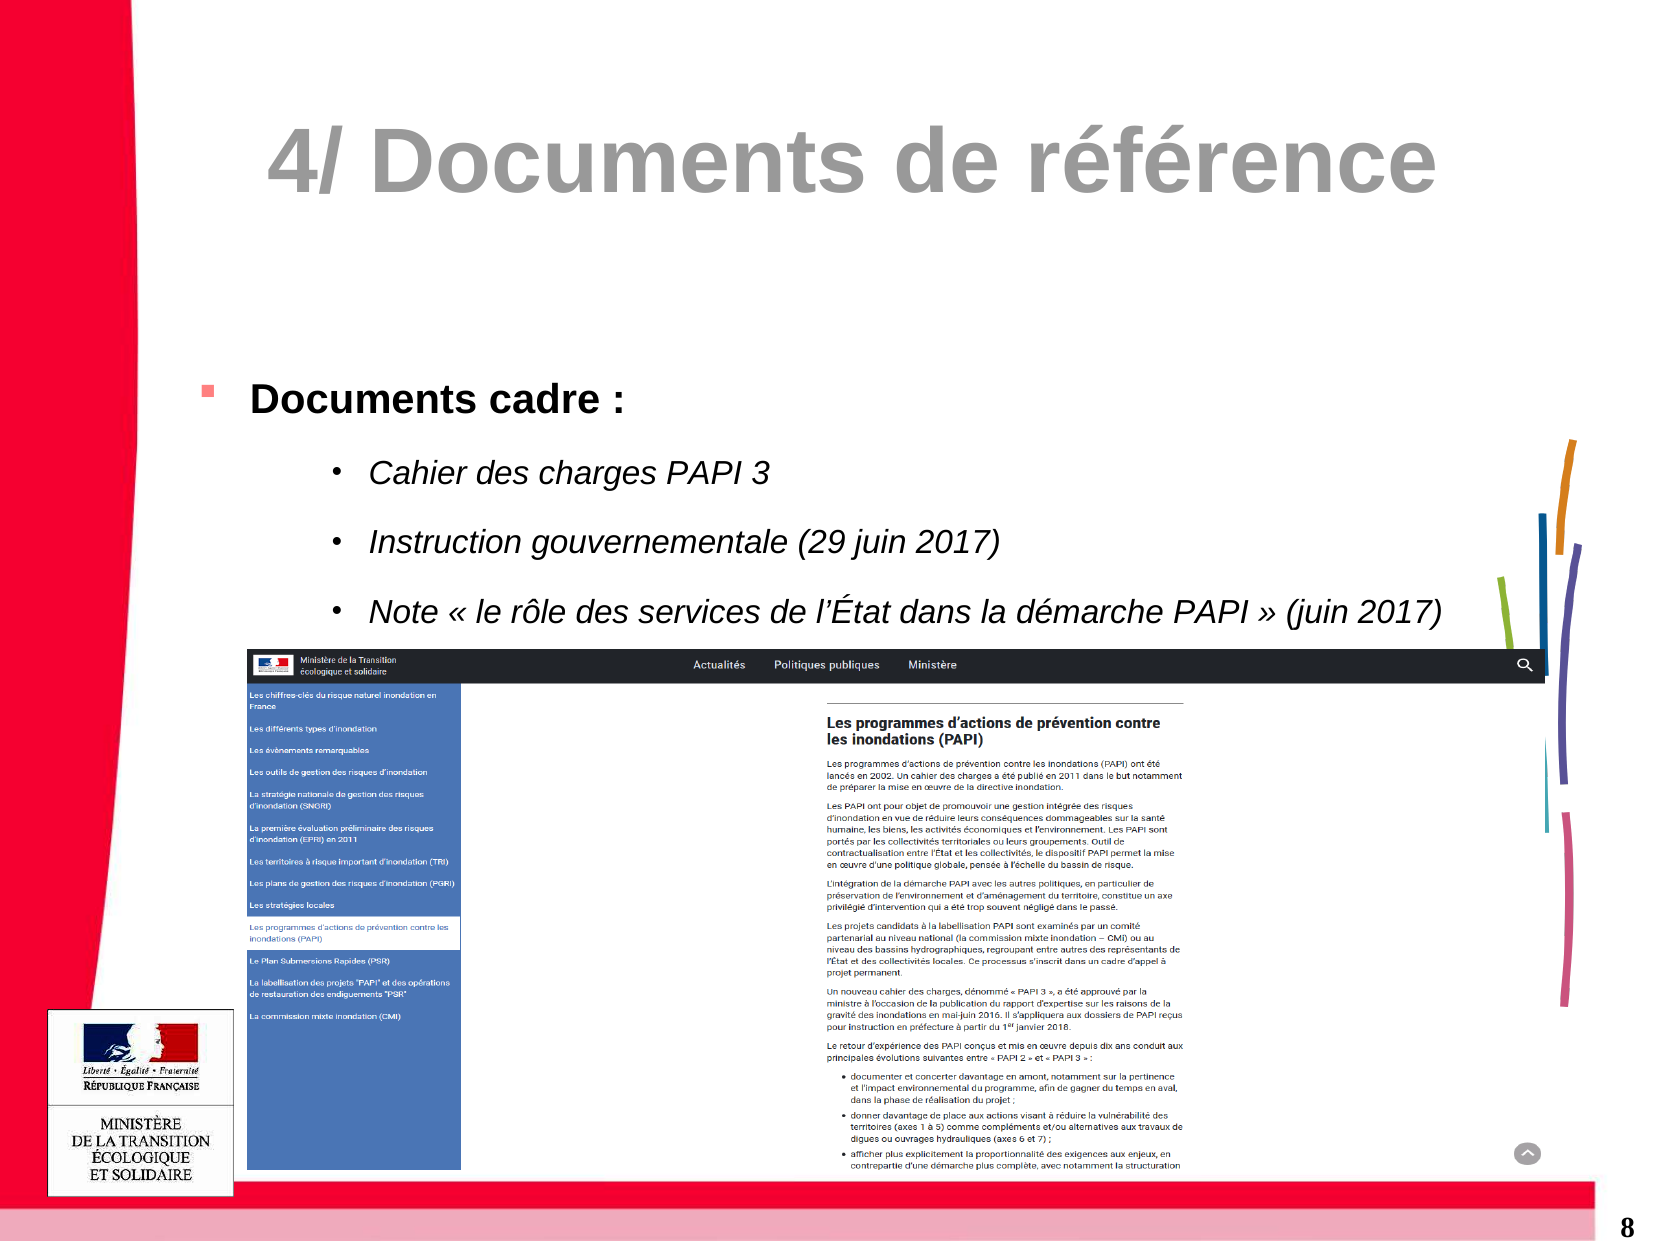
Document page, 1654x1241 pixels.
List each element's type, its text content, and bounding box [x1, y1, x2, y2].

picture [0, 0, 1654, 1241]
text_box <numéro> [1482, 1208, 1636, 1240]
text_box Documents cadre : Cahier des charges PAPI 3 Instruction gouvernementale (29 juin 2017) Note « le rôle des services de l’État dans la démarche PAPI » (juin 2017) [181, 368, 1511, 1187]
text_box 4/ Documents de référence [136, 56, 1571, 249]
